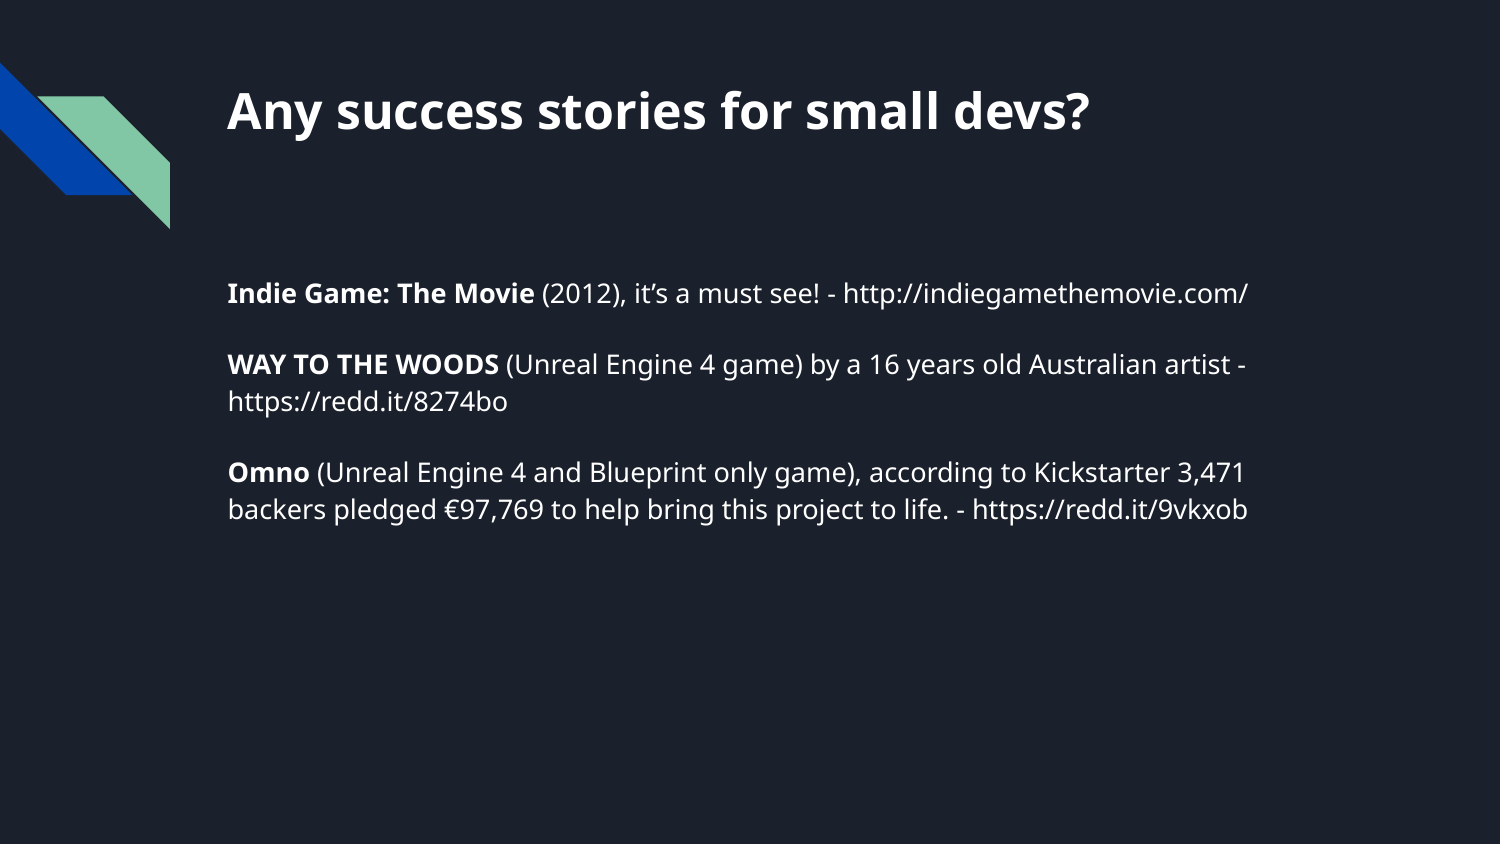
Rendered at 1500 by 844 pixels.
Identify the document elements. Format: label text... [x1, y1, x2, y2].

text_box Any success stories for small devs? [212, 64, 1368, 215]
text_box Indie Game: The Movie (2012), it’s a must see! - http://indiegamethemovie.com/ WAY TO THE WOODS (Unreal Engine 4 game) by a 16 years old Australian artist - https://redd.it/8274bo Omno (Unreal Engine 4 and Blueprint only game), according to Kickstarter 3,471 backers pledged €97,769 to help bring this project to life. - https://redd.it/9vkxob [212, 257, 1368, 735]
